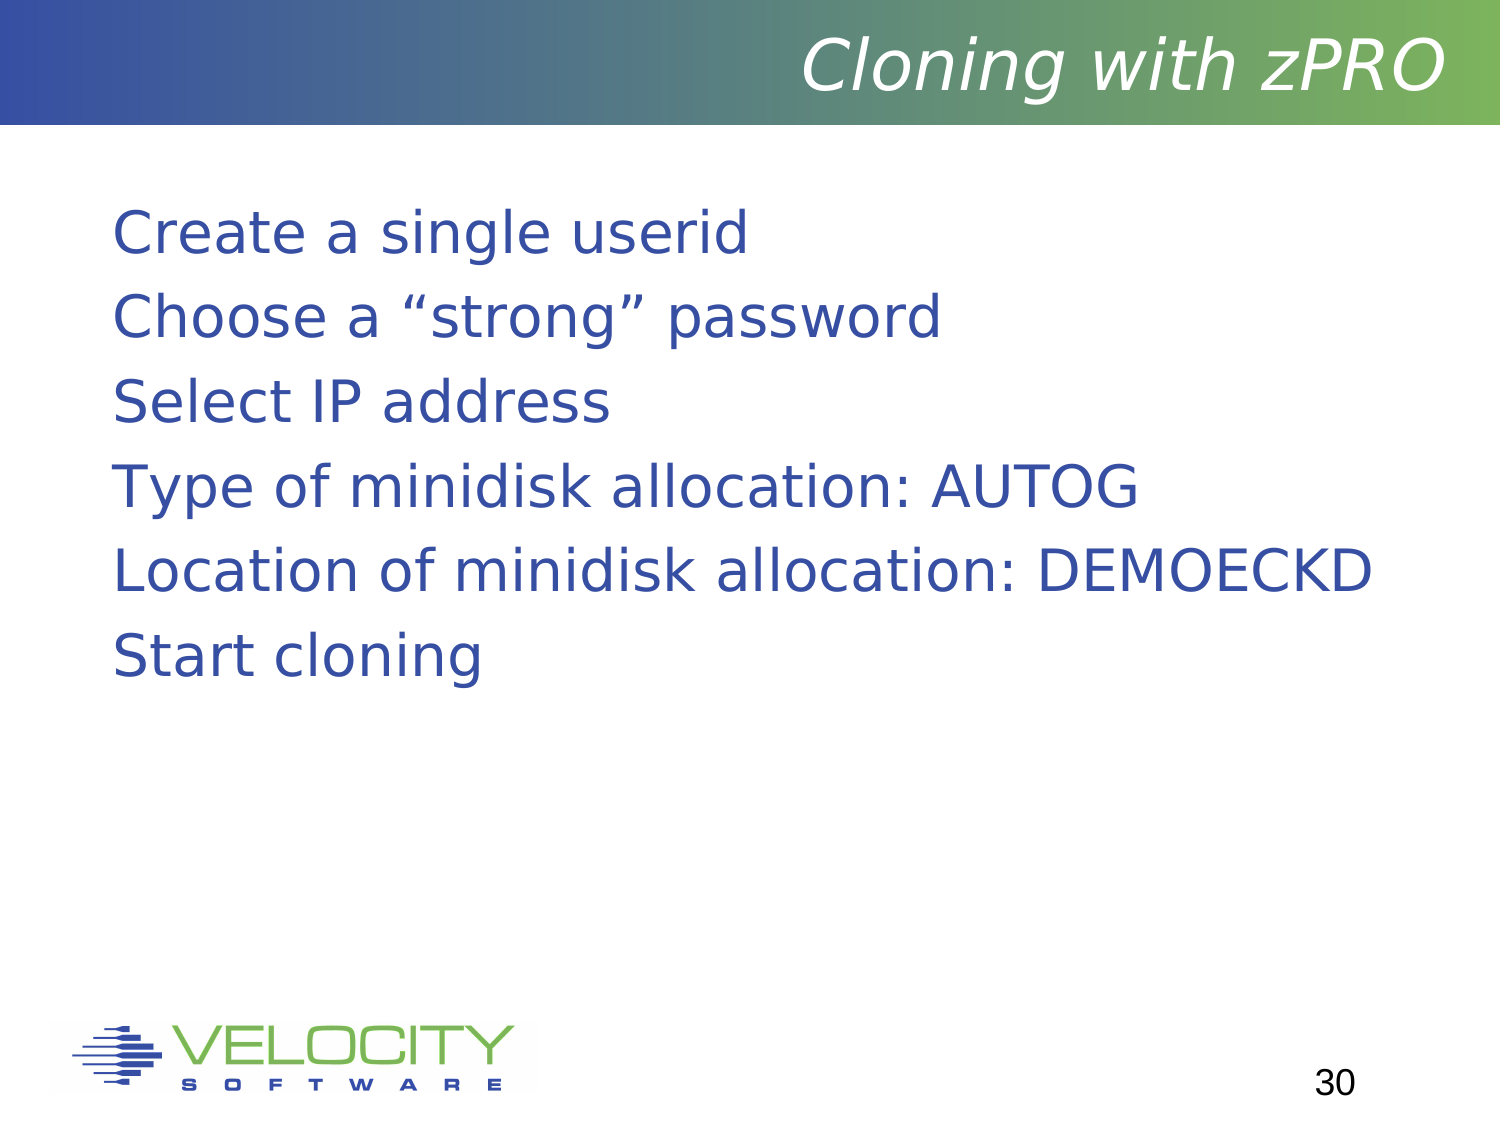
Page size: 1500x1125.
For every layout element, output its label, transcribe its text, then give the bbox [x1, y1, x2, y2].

picture [50, 1021, 538, 1094]
title Cloning with zPRO [62, 12, 1463, 113]
list Create a single userid Choose a “strong” password Select IP address Type of minidisk allocation: AUTOG Location of minidisk allocation: DEMOECKD Start cloning [70, 187, 1438, 856]
